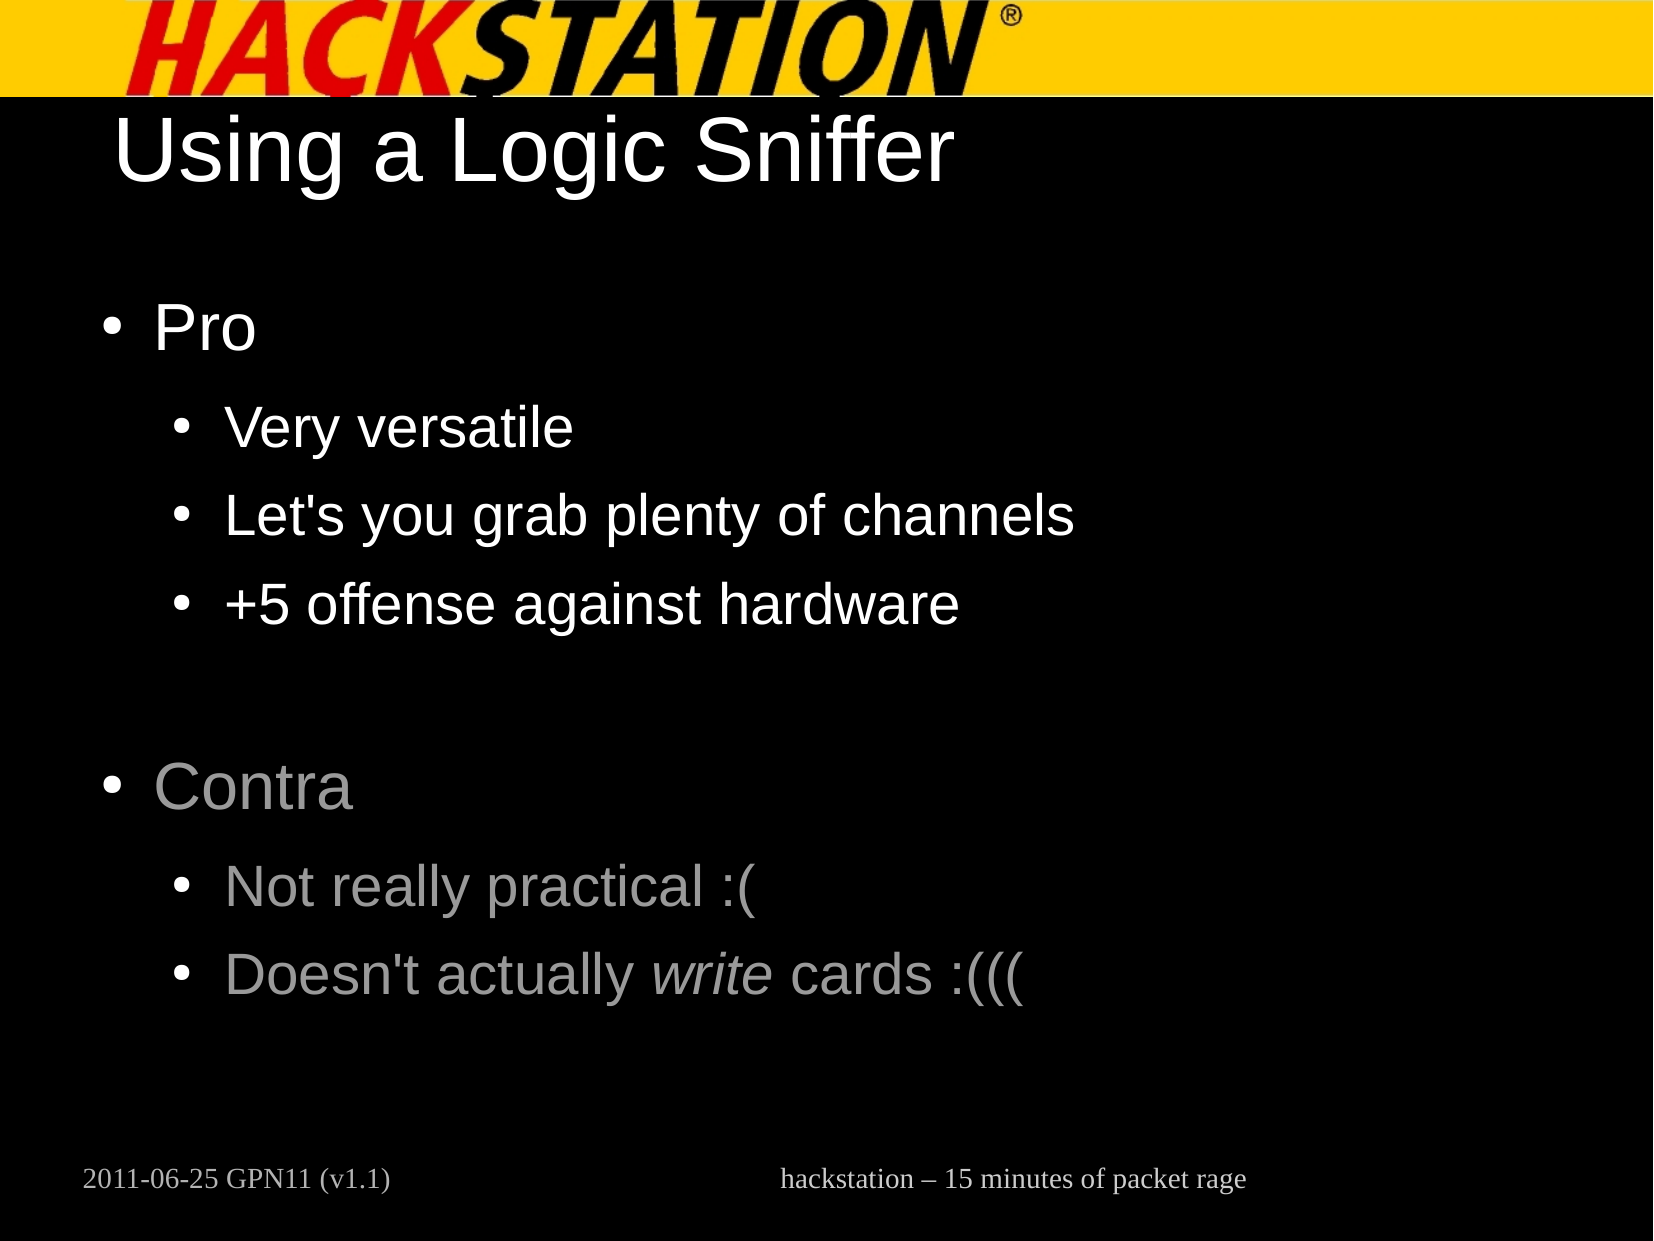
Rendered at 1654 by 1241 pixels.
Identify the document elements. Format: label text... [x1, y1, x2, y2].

title Using a Logic Sniffer [112, 75, 1571, 226]
picture [0, 0, 1653, 97]
list Pro Very versatile Let's you grab plenty of channels +5 offense against hardware Contra Not really practical :( Doesn't actually write cards :((( [82, 290, 1571, 1163]
